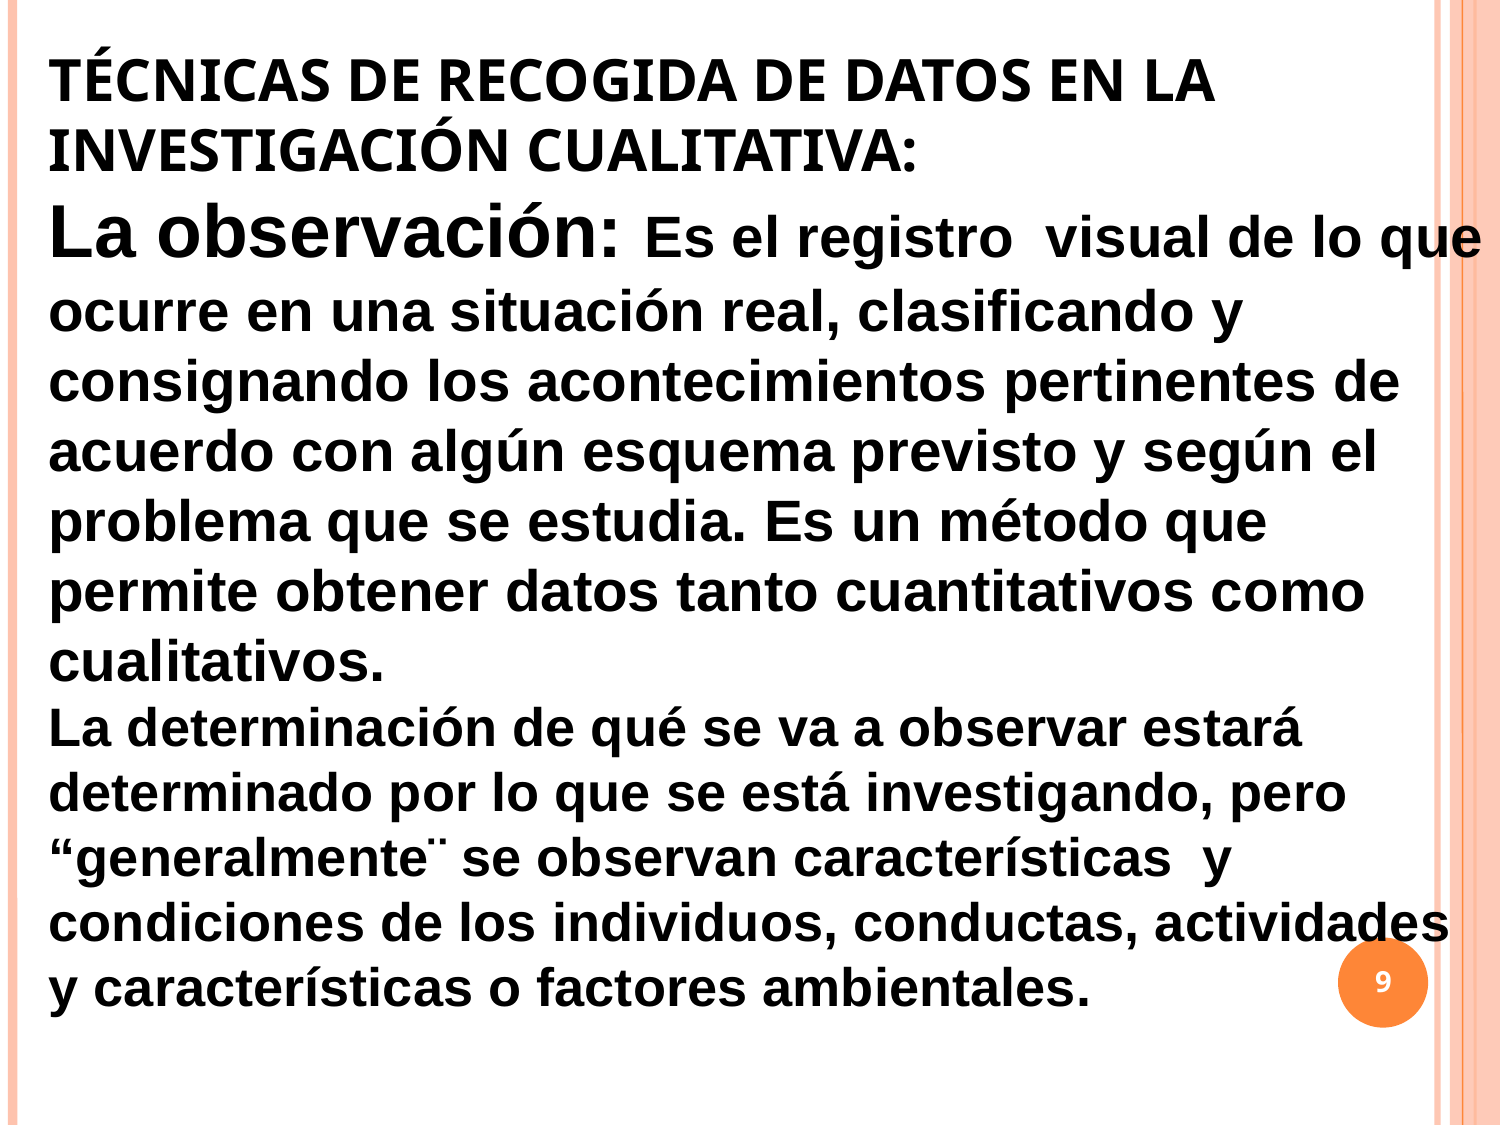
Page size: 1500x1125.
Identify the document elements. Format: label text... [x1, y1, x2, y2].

text_box <número> [1333, 940, 1434, 1027]
title TÉCNICAS DE RECOGIDA DE DATOS EN LA INVESTIGACIÓN CUALITATIVA: La observación: Es el registro visual de lo que ocurre en una situación real, clasificando y consignando los acontecimientos pertinentes de acuerdo con algún esquema previsto y según el problema que se estudia. Es un método que permite obtener datos tanto cuantitativos como cualitativos. La determinación de qué se va a observar estará determinado por lo que se está investigando, pero “generalmente¨ se observan características y condiciones de los individuos, conductas, actividades y características o factores ambientales. [33, 35, 1500, 962]
